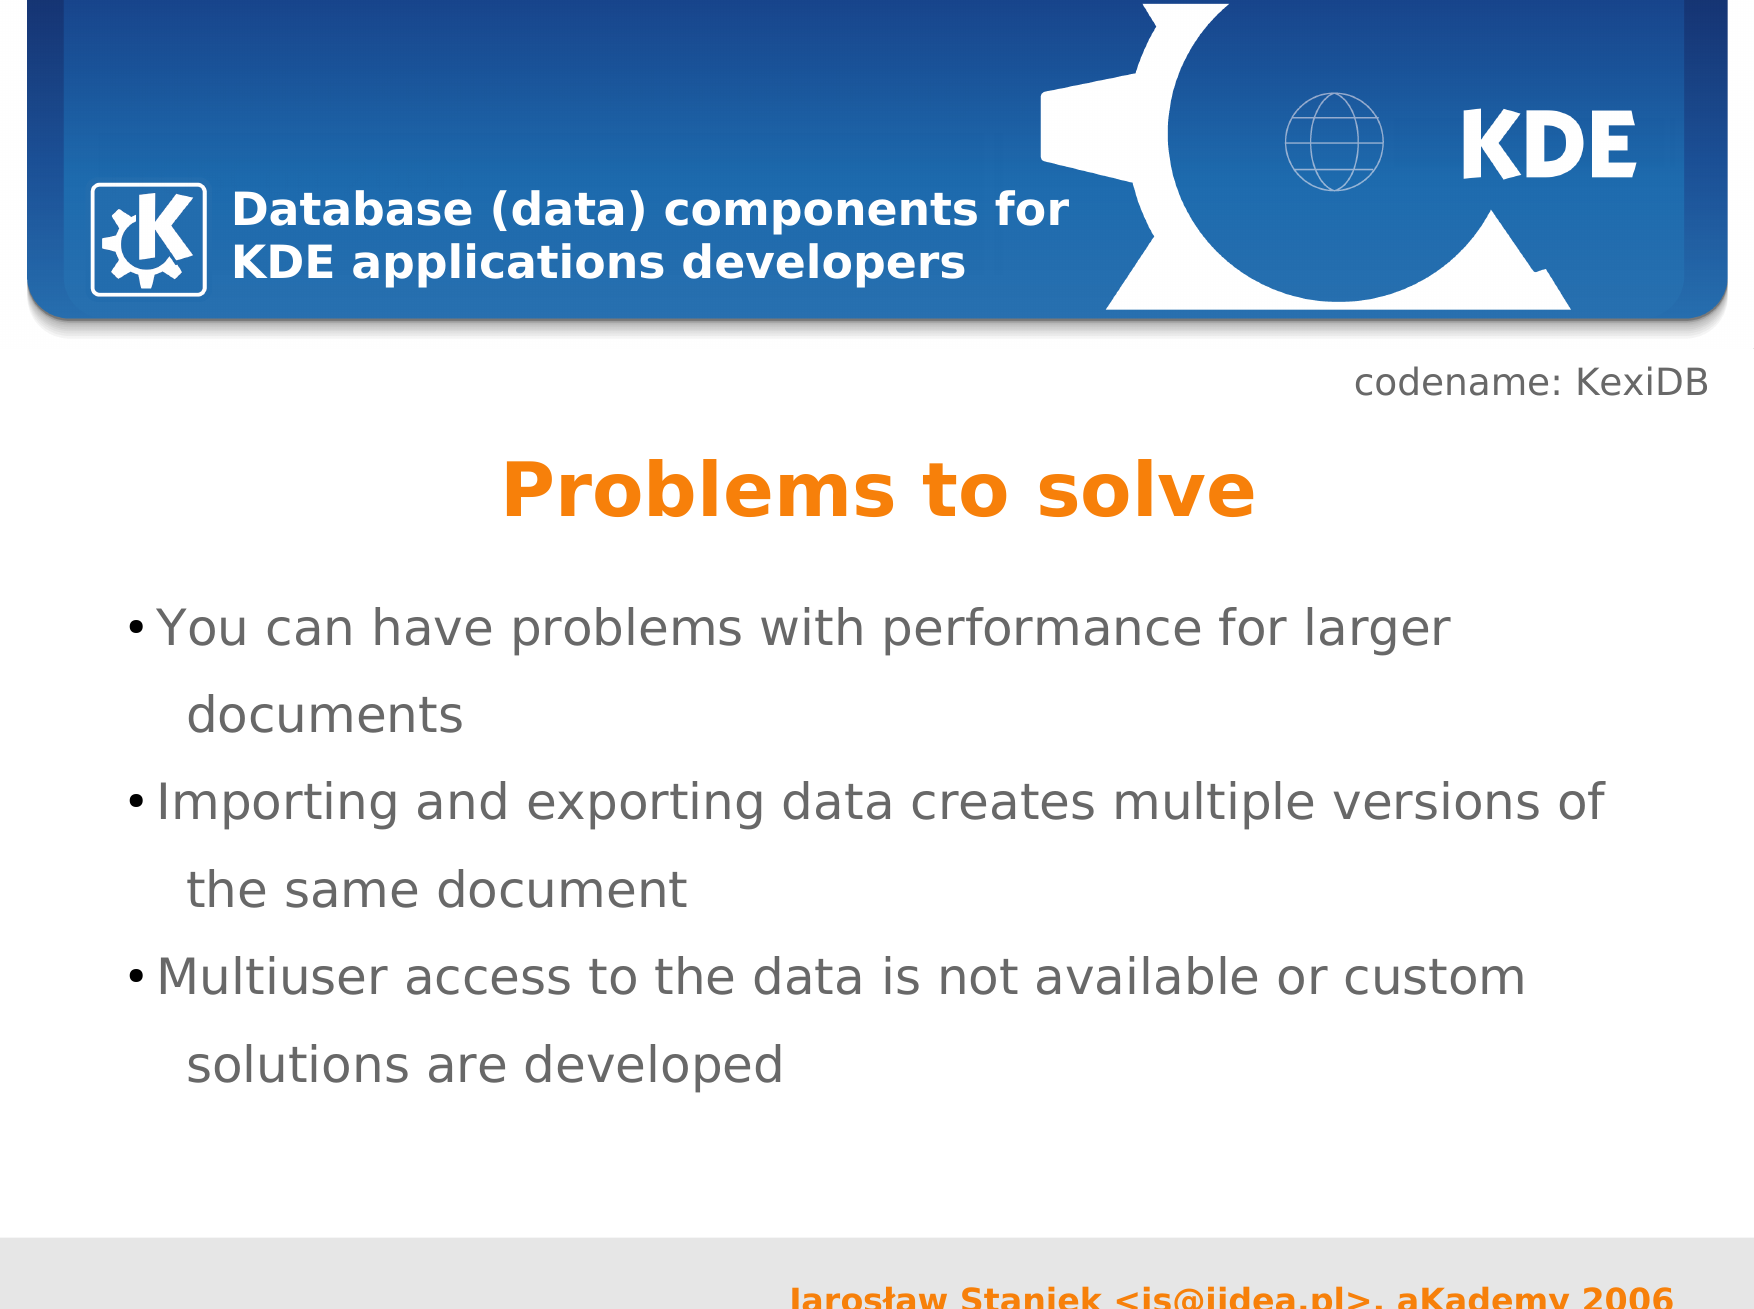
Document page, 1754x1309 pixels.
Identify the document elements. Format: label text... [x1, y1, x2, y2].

text_box You can have problems with performance for larger documents Importing and exporting data creates multiple versions of the same document Multiuser access to the data is not available or custom solutions are developed [112, 562, 1651, 1073]
text_box Problems to solve [122, 395, 1606, 504]
picture [0, 0, 1754, 349]
